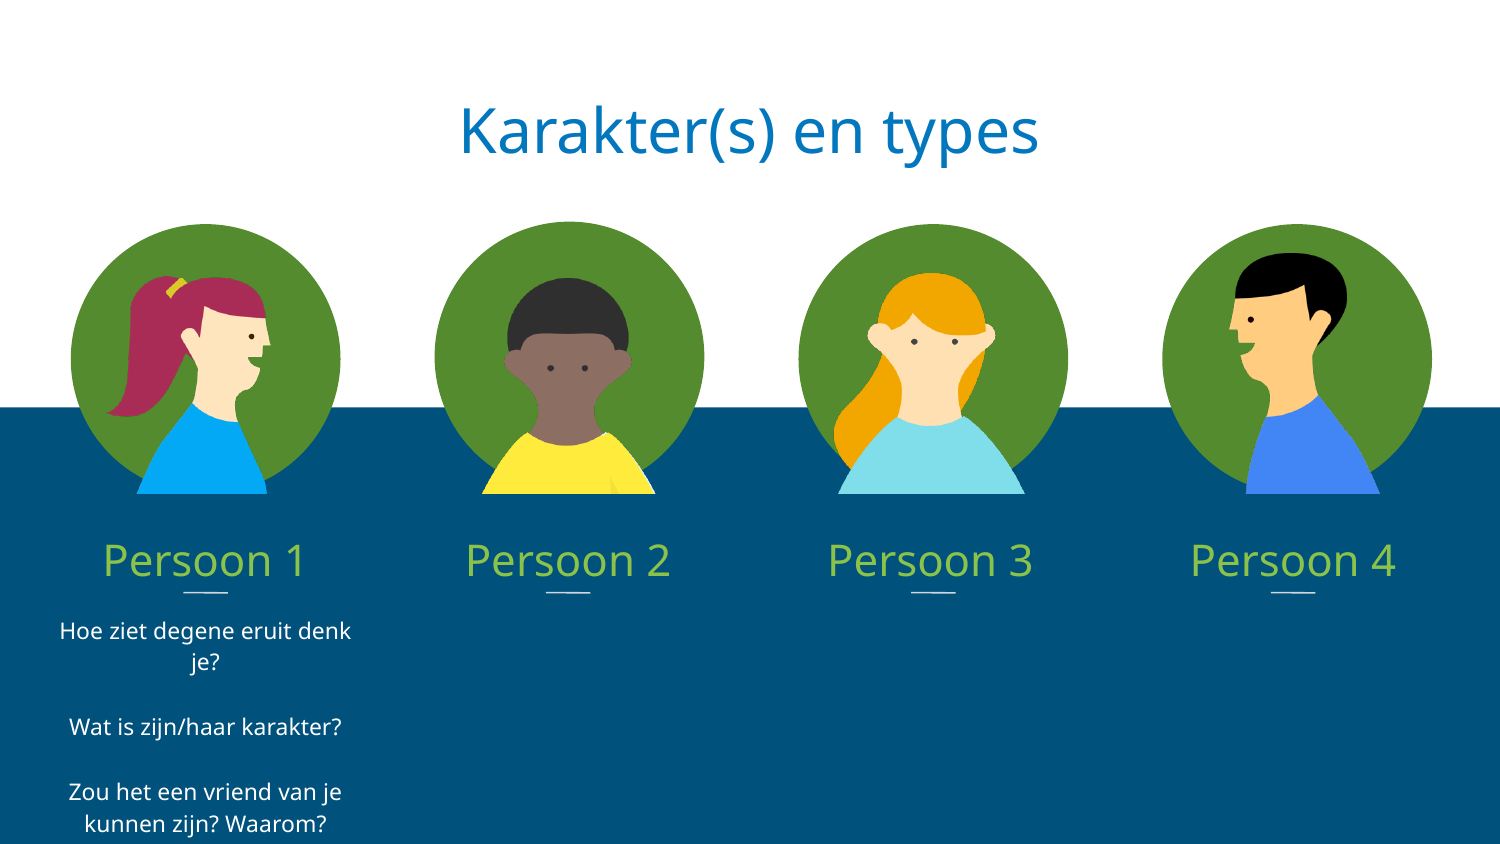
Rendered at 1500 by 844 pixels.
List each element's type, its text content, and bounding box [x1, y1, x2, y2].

text_box [0, 0, 1500, 408]
list Persoon 3 [752, 510, 1110, 582]
list Persoon 4 [1114, 510, 1472, 582]
list Persoon 2 [389, 510, 747, 582]
list Persoon 1 [27, 510, 385, 582]
list Hoe ziet degene eruit denk je? Wat is zijn/haar karakter? Zou het een vriend van je kunnen zijn? Waarom? [27, 597, 385, 787]
picture [70, 224, 341, 479]
picture [798, 224, 1069, 493]
picture [434, 224, 705, 493]
title Karakter(s) en types [51, 61, 1449, 182]
picture [1162, 224, 1433, 493]
